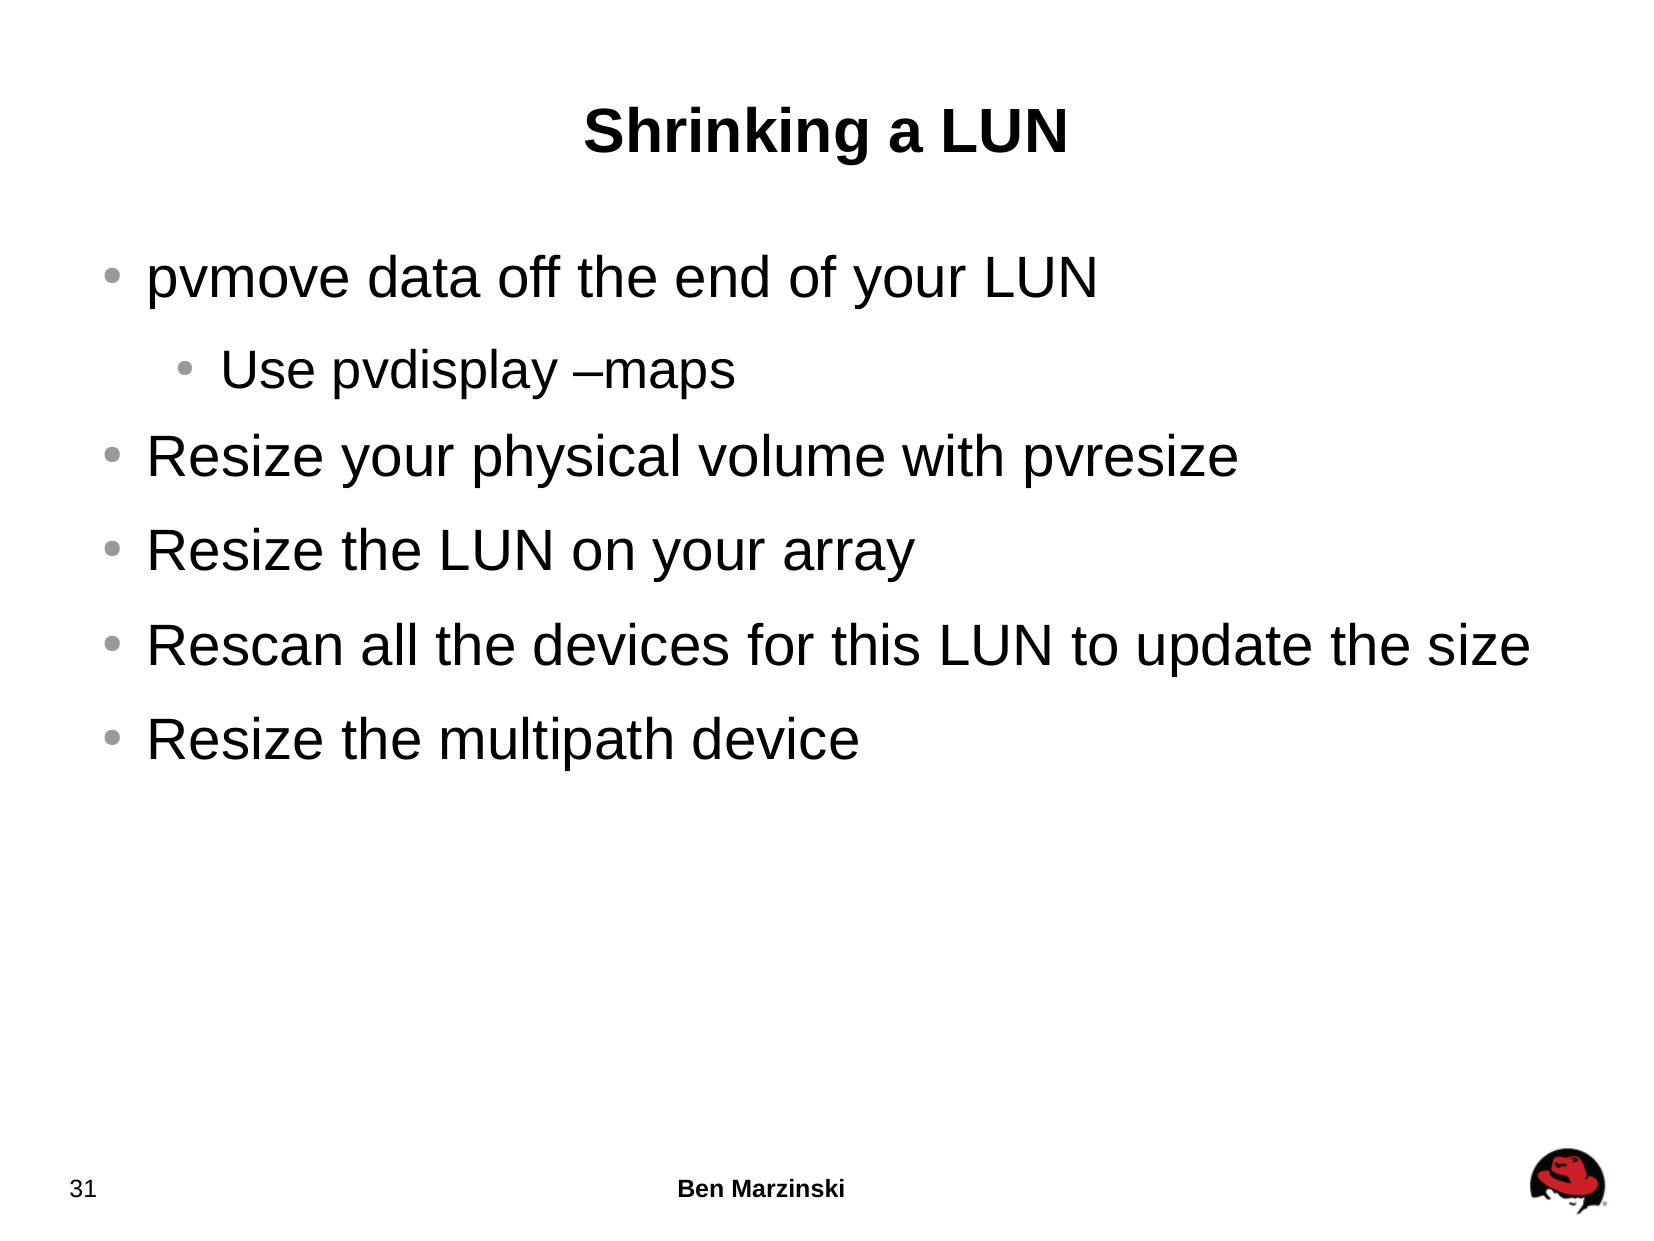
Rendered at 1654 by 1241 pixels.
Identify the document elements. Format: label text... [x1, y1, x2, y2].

picture [1529, 1146, 1613, 1224]
list pvmove data off the end of your LUN Use pvdisplay –maps Resize your physical volume with pvresize Resize the LUN on your array Rescan all the devices for this LUN to update the size Resize the multipath device [86, 244, 1576, 1024]
title Shrinking a LUN [82, 45, 1571, 218]
